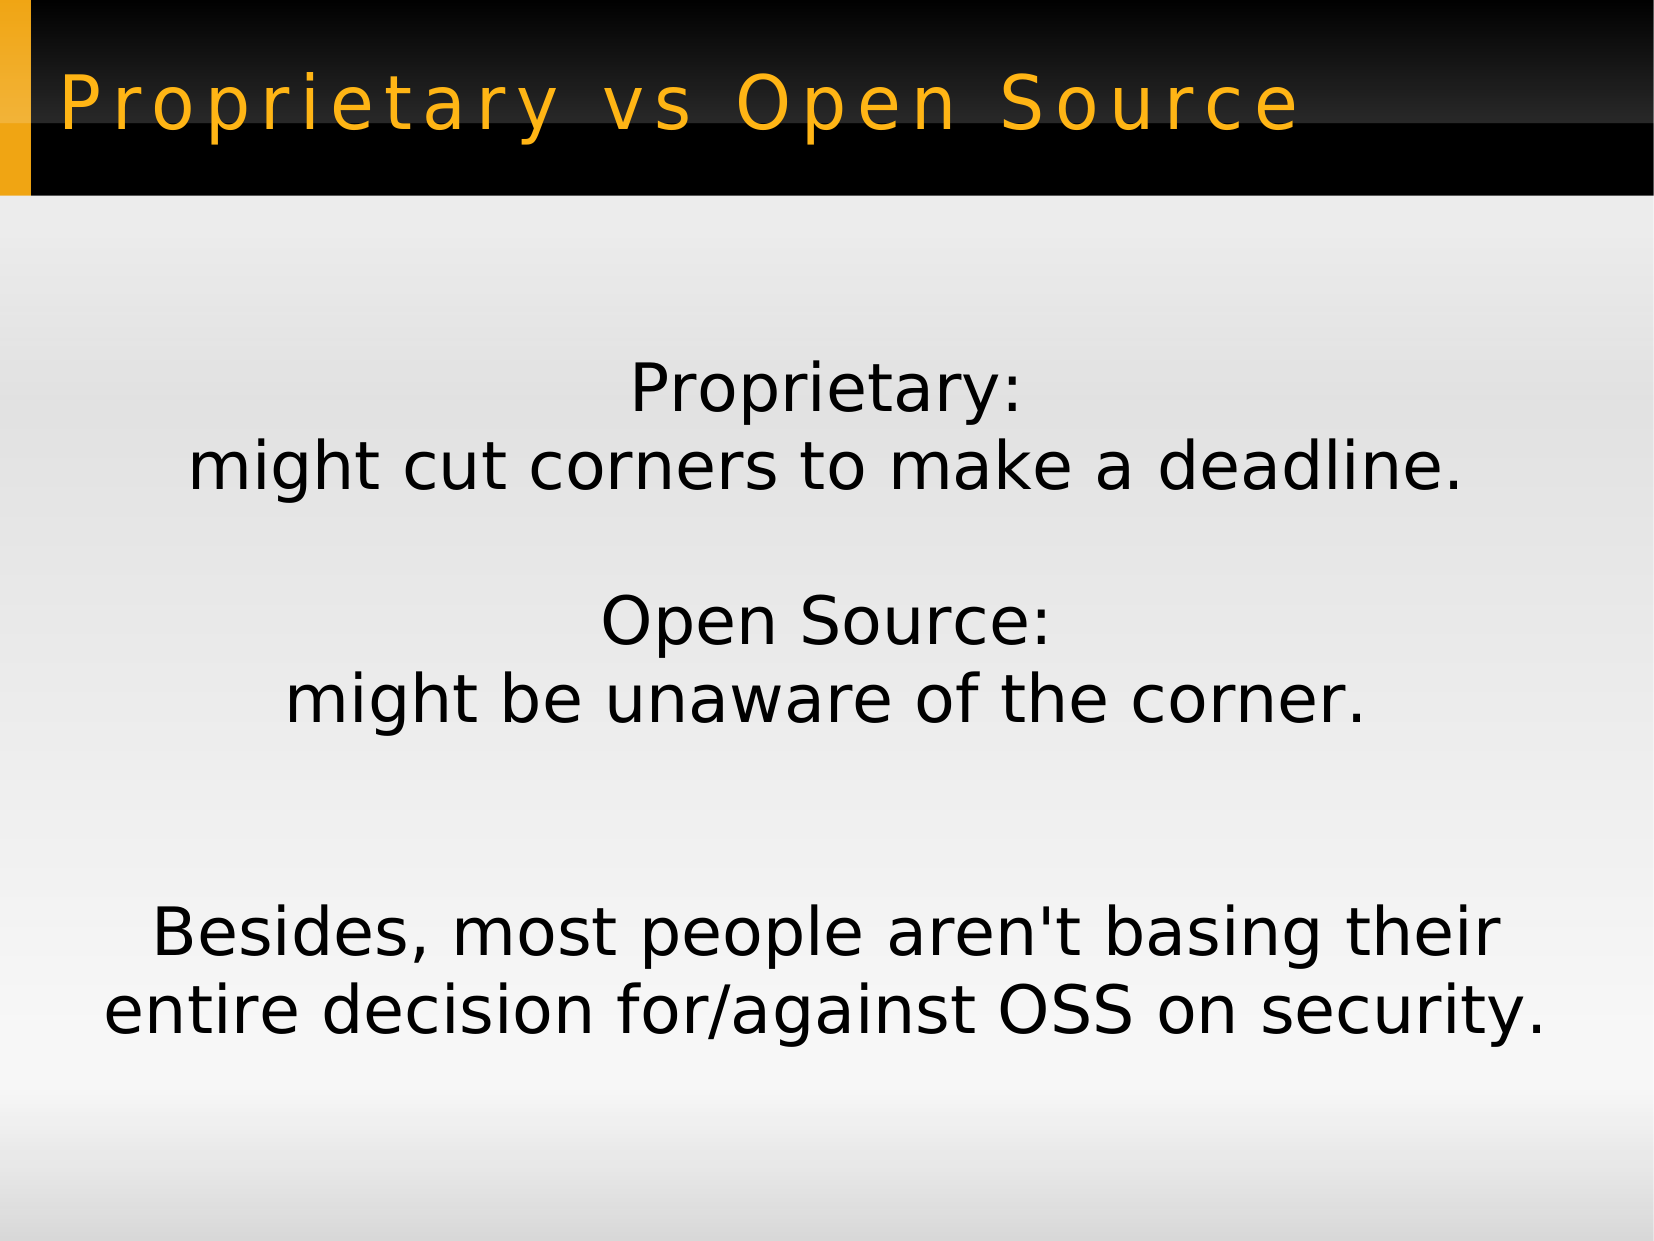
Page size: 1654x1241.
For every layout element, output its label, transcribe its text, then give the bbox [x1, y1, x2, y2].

subtitle Proprietary: might cut corners to make a deadline. Open Source: might be unaware of the corner. Besides, most people aren't basing their entire decision for/against OSS on security. [82, 290, 1571, 1109]
picture [0, 0, 1654, 1241]
title Proprietary vs Open Source [59, 29, 1576, 178]
